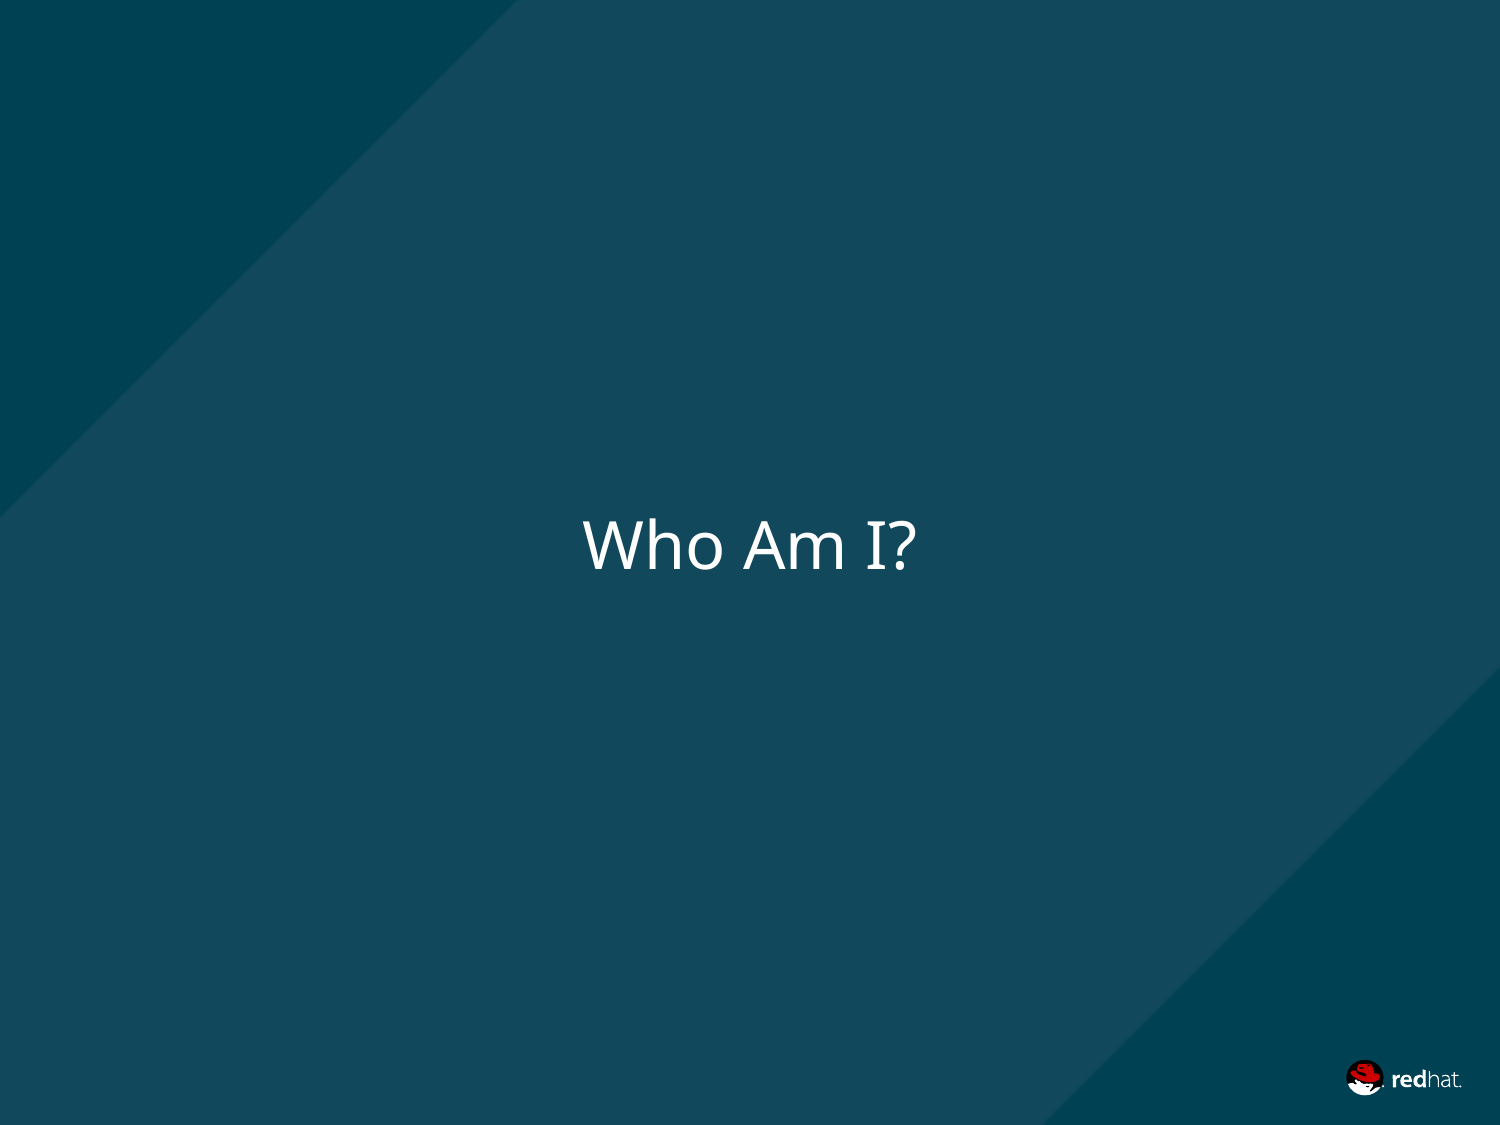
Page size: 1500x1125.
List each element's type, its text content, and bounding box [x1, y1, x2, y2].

title Who Am I? [112, 440, 1388, 648]
picture [0, 0, 1500, 1125]
